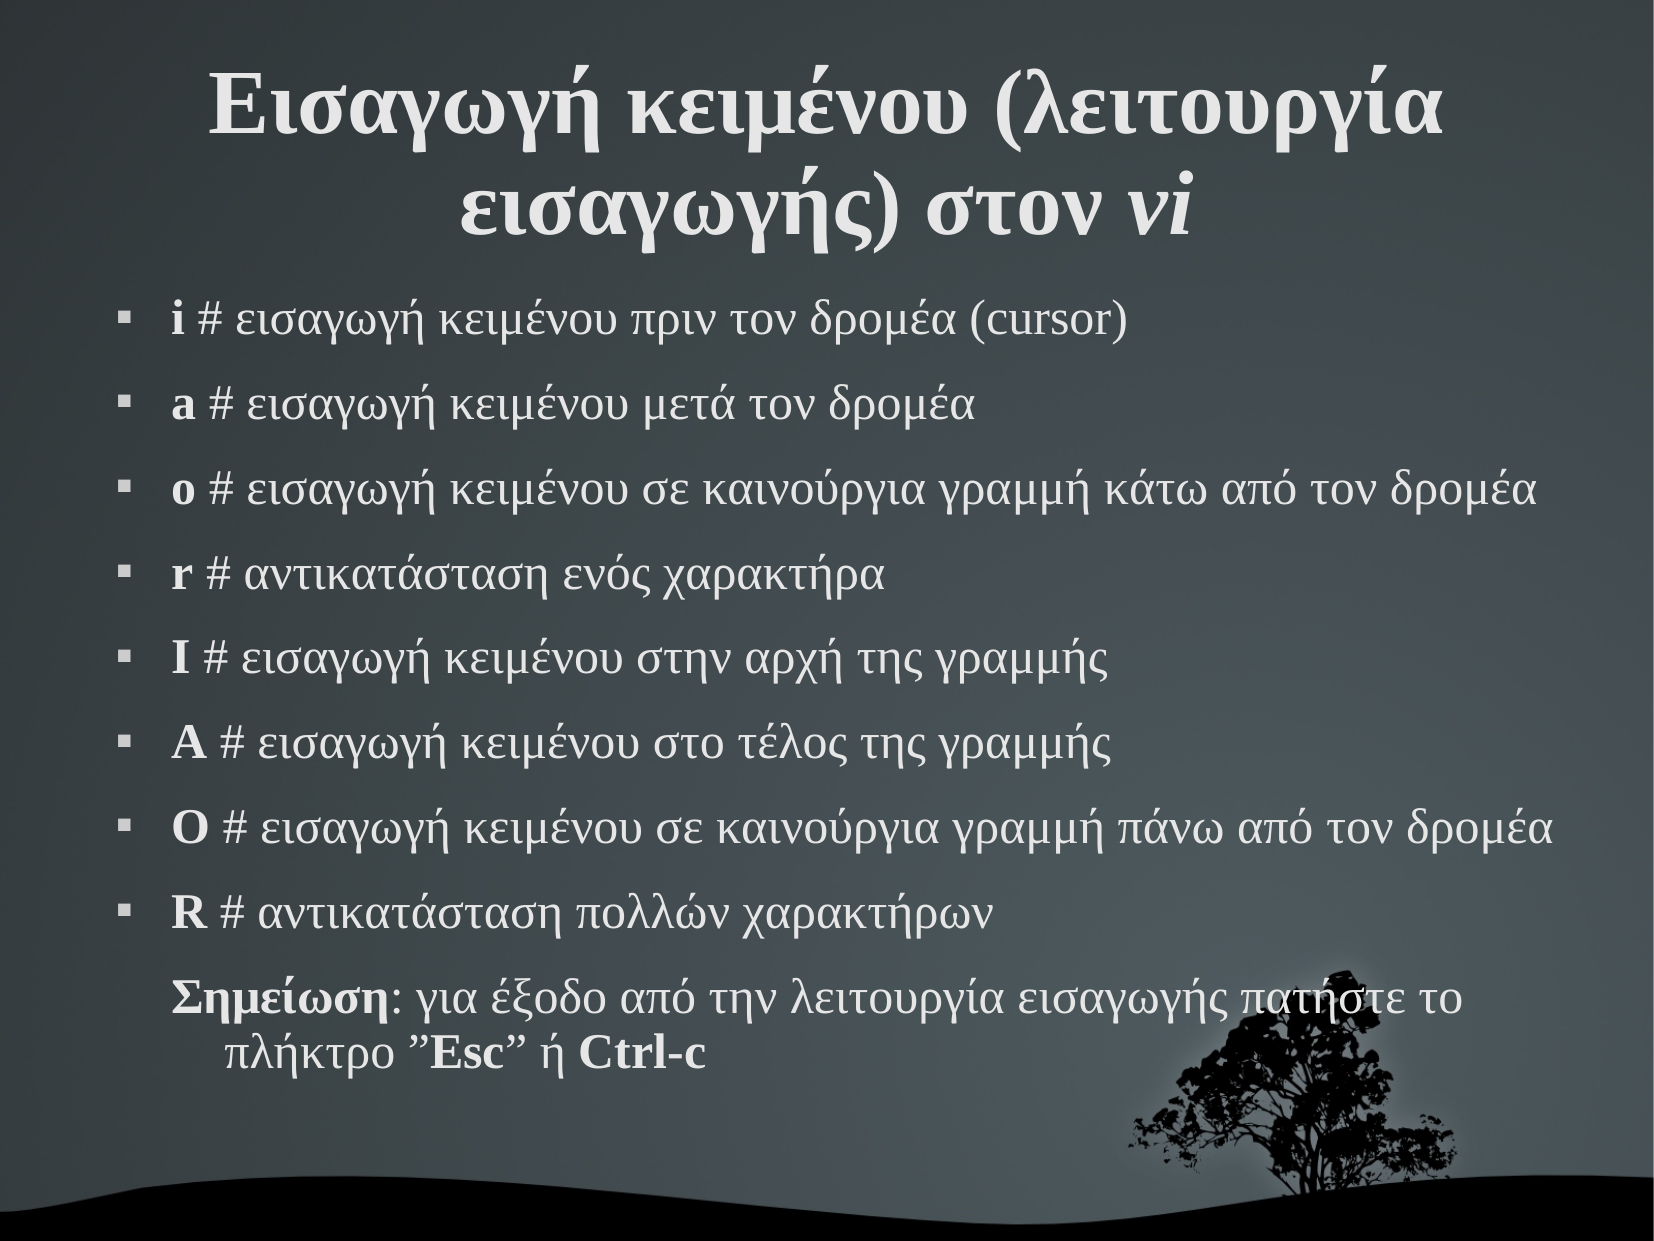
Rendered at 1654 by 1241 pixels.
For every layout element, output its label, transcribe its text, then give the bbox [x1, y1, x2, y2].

list i # εισαγωγή κειμένου πριν τον δρομέα (cursor) a # εισαγωγή κειμένου μετά τον δρομέα o # εισαγωγή κειμένου σε καινούργια γραμμή κάτω από τον δρομέα r # αντικατάσταση ενός χαρακτήρα I # εισαγωγή κειμένου στην αρχή της γραμμής A # εισαγωγή κειμένου στο τέλος της γραμμής O # εισαγωγή κειμένου σε καινούργια γραμμή πάνω από τον δρομέα R # αντικατάσταση πολλών χαρακτήρων Σημείωση: για έξοδο από την λειτουργία εισαγωγής πατήστε το πλήκτρο ”Esc” ή Ctrl-c [82, 290, 1571, 1180]
picture [0, 0, 1654, 1241]
title Εισαγωγή κειμένου (λειτουργία εισαγωγής) στον vi [82, 33, 1571, 273]
